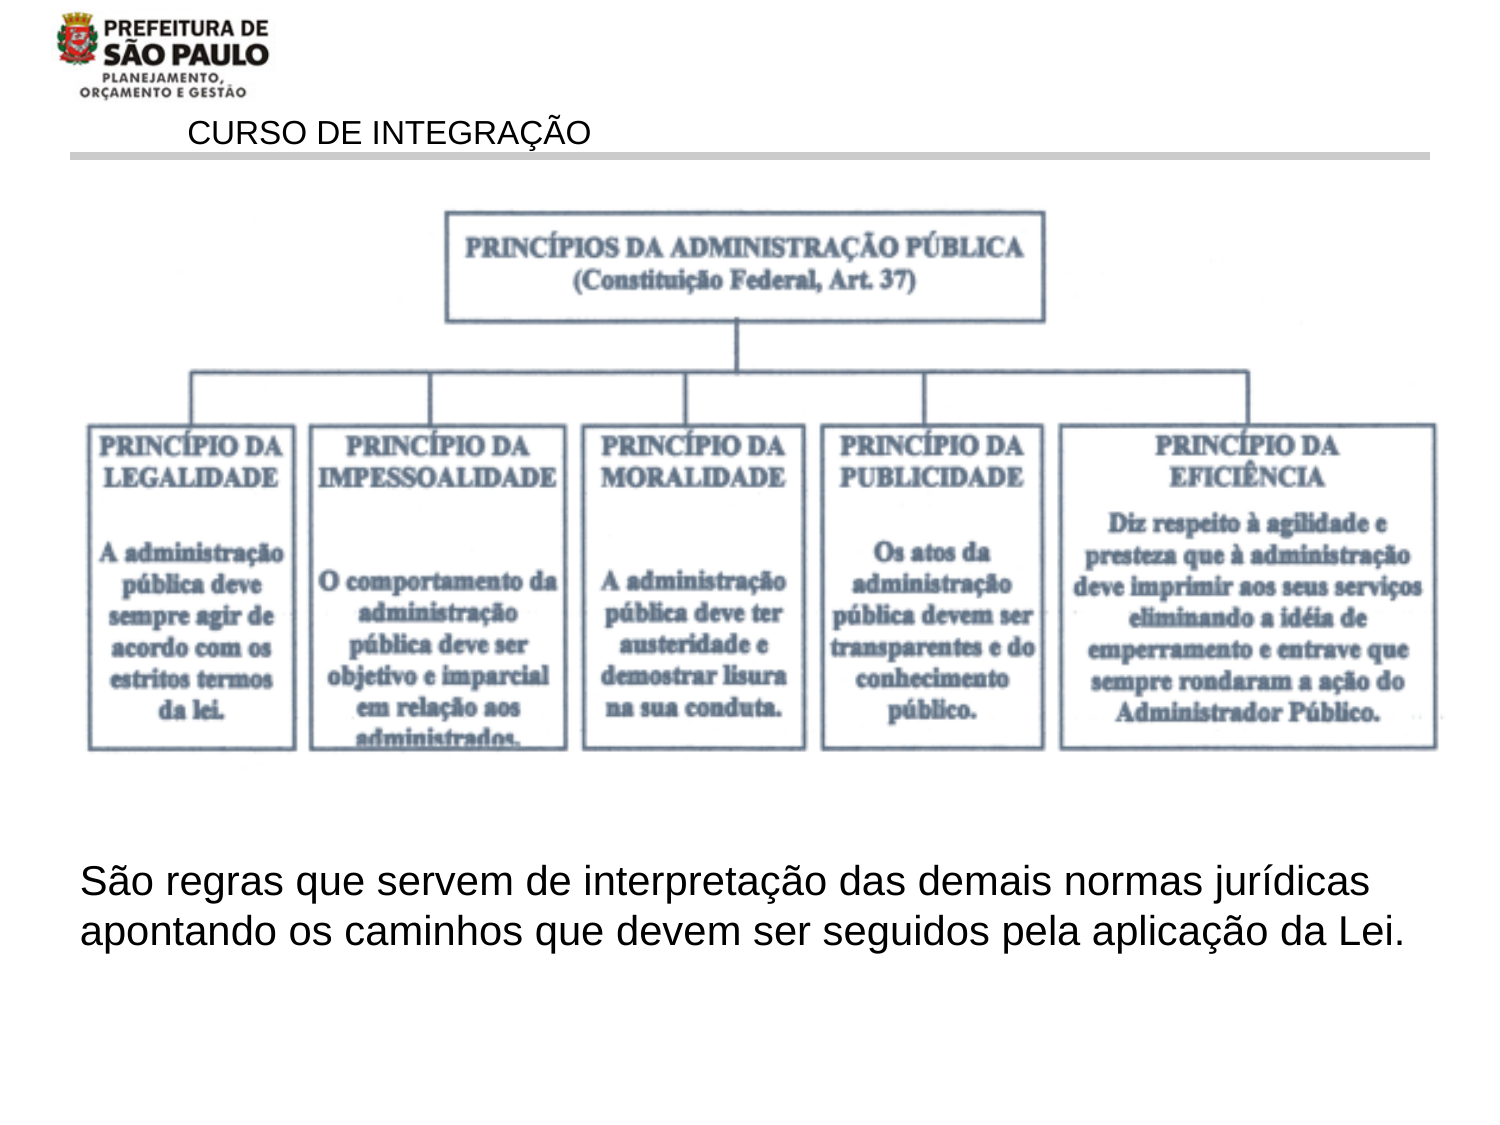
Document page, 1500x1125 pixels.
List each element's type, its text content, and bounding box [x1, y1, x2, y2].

picture [76, 196, 1449, 771]
text_box São regras que servem de interpretação das demais normas jurídicas apontando os caminhos que devem ser seguidos pela aplicação da Lei. [65, 846, 1447, 961]
